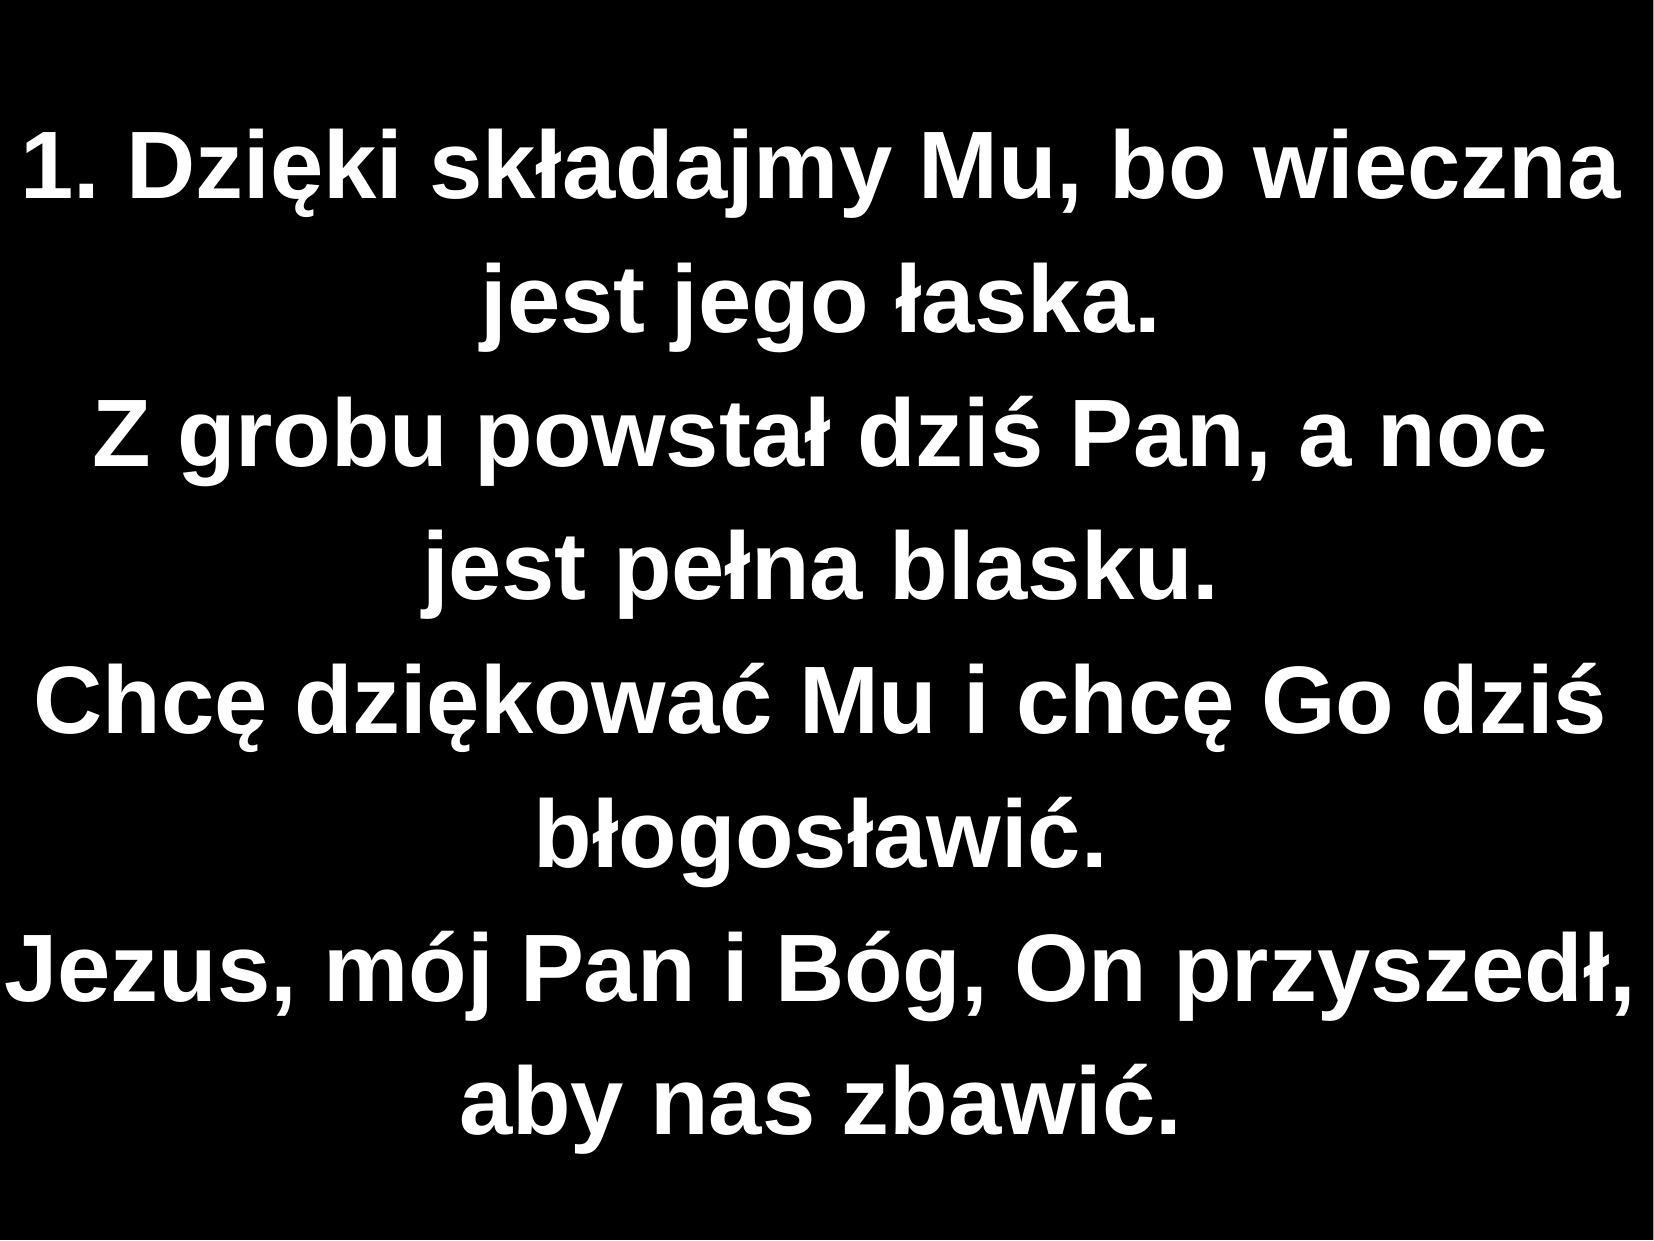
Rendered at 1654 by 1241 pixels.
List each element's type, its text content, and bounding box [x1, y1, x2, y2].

subtitle 1. Dzięki składajmy Mu, bo wieczna jest jego łaska. Z grobu powstał dziś Pan, a noc jest pełna blasku. Chcę dziękować Mu i chcę Go dziś błogosławić. Jezus, mój Pan i Bóg, On przyszedł, aby nas zbawić. [0, 0, 1642, 1241]
